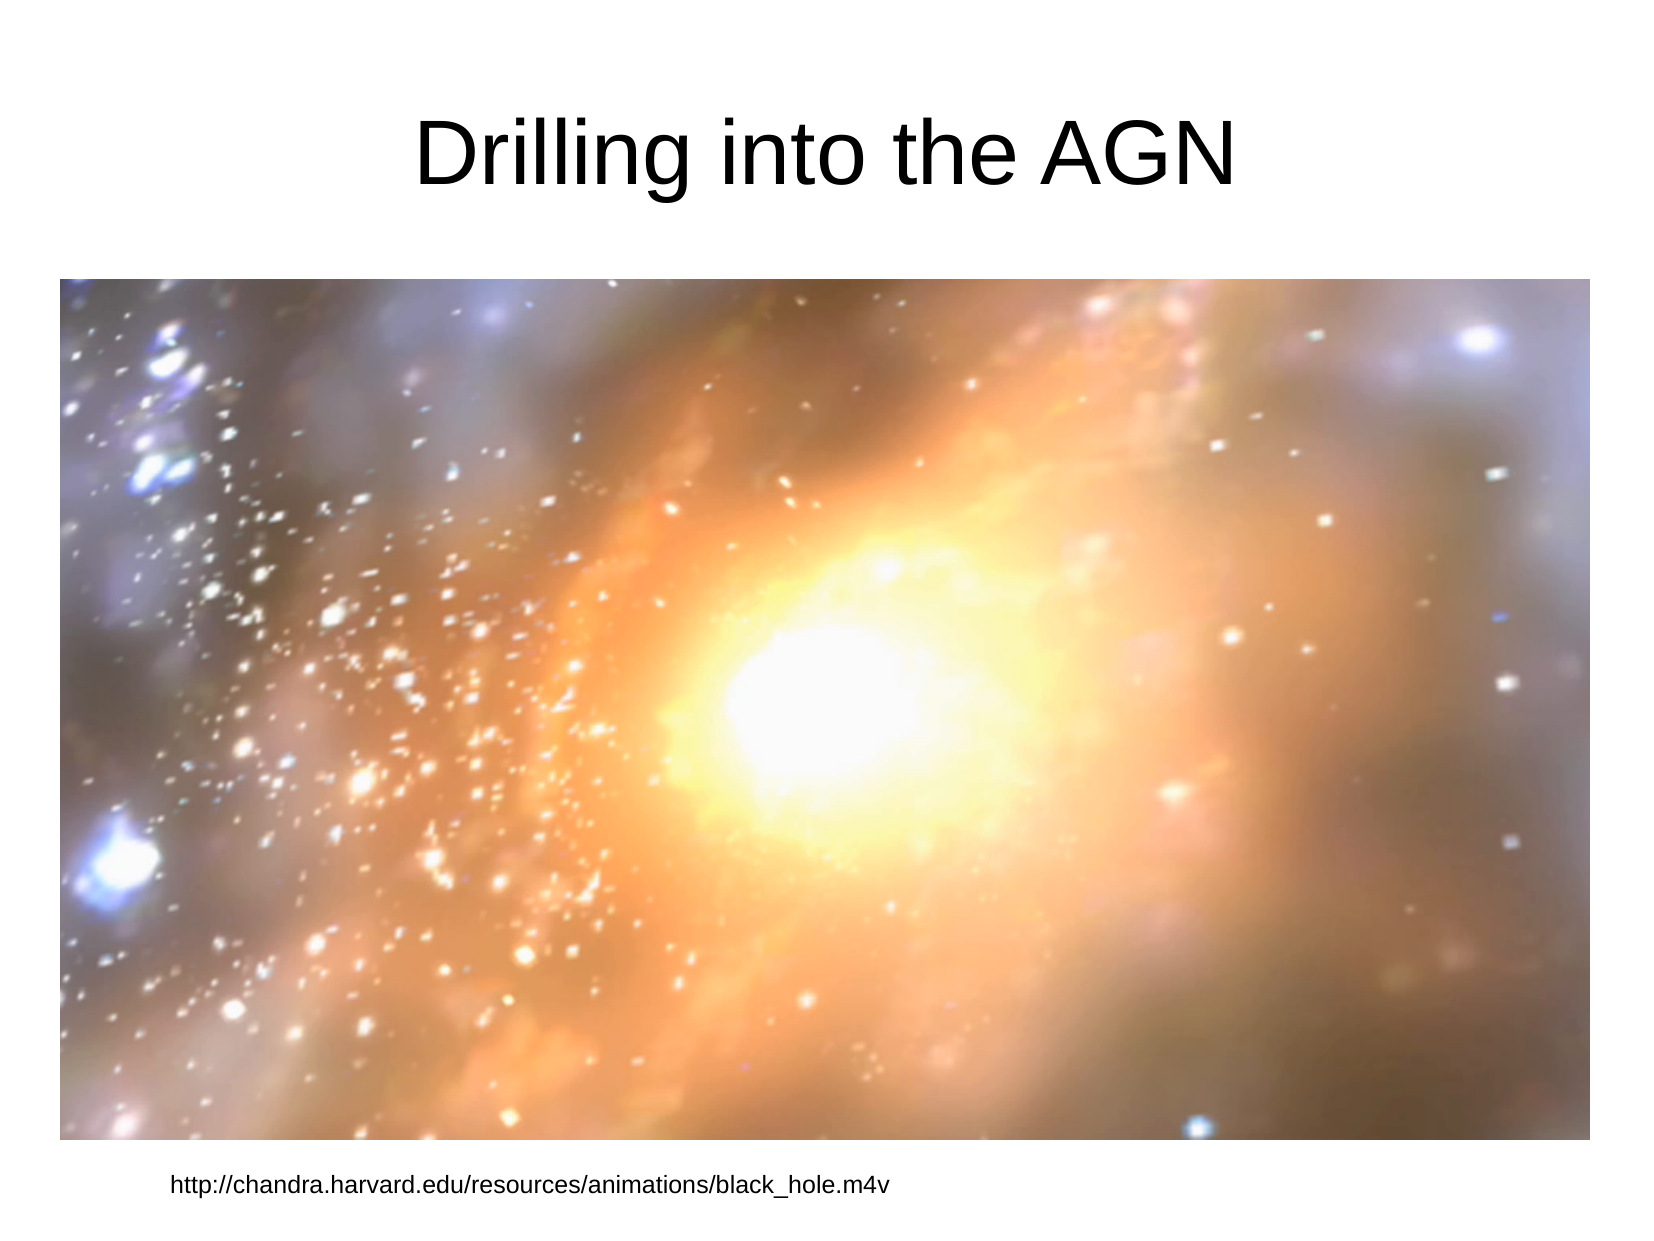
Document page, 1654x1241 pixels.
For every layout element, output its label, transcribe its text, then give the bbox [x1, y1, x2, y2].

text_box http://chandra.harvard.edu/resources/animations/black_hole.m4v [155, 1163, 907, 1221]
title Drilling into the AGN [82, 49, 1571, 257]
text_box [60, 278, 1591, 1141]
